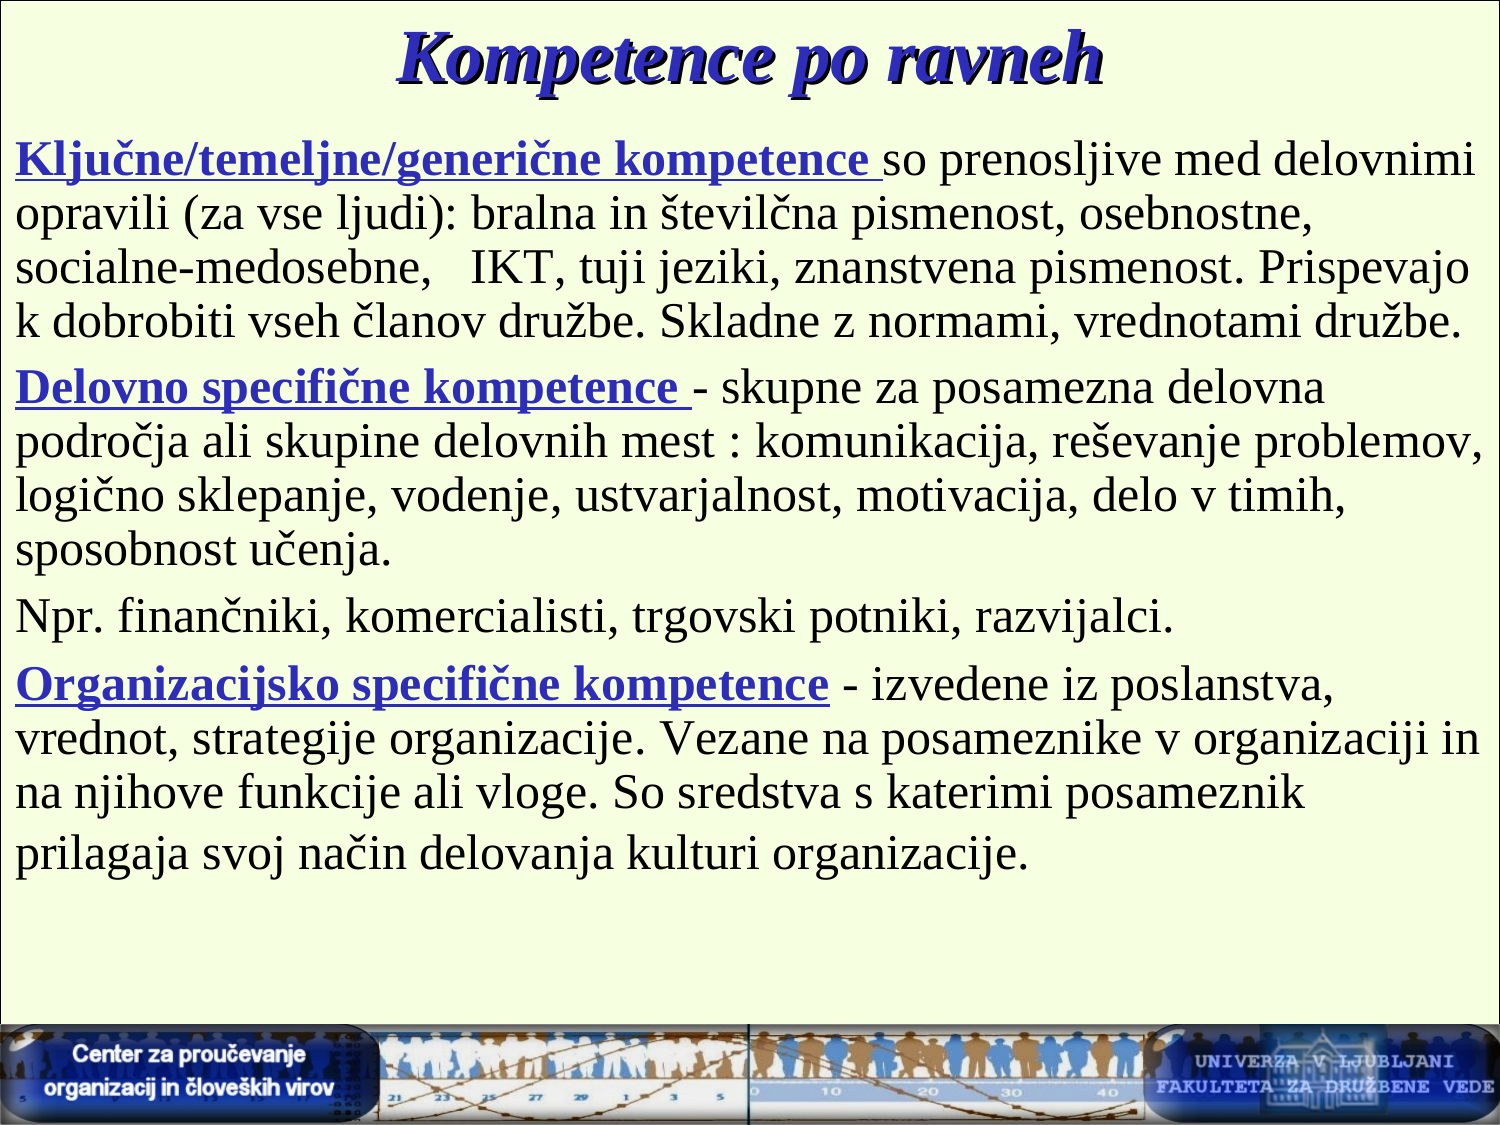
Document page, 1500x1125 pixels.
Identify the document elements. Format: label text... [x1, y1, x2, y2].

picture [0, 1035, 1500, 1125]
list Ključne/temeljne/generične kompetence so prenosljive med delovnimi opravili (za vse ljudi): bralna in številčna pismenost, osebnostne, socialne-medosebne, IKT, tuji jeziki, znanstvena pismenost. Prispevajo k dobrobiti vseh članov družbe. Skladne z normami, vrednotami družbe. Delovno specifične kompetence - skupne za posamezna delovna področja ali skupine delovnih mest : komunikacija, reševanje problemov, logično sklepanje, vodenje, ustvarjalnost, motivacija, delo v timih, sposobnost učenja. Npr. finančniki, komercialisti, trgovski potniki, razvijalci. Organizacijsko specifične kompetence - izvedene iz poslanstva, vrednot, strategije organizacije. Vezane na posameznike v organizaciji in na njihove funkcije ali vloge. So sredstva s katerimi posameznik prilagaja svoj način delovanja kulturi organizacije. [0, 124, 1500, 1035]
title Kompetence po ravneh [112, 0, 1388, 104]
